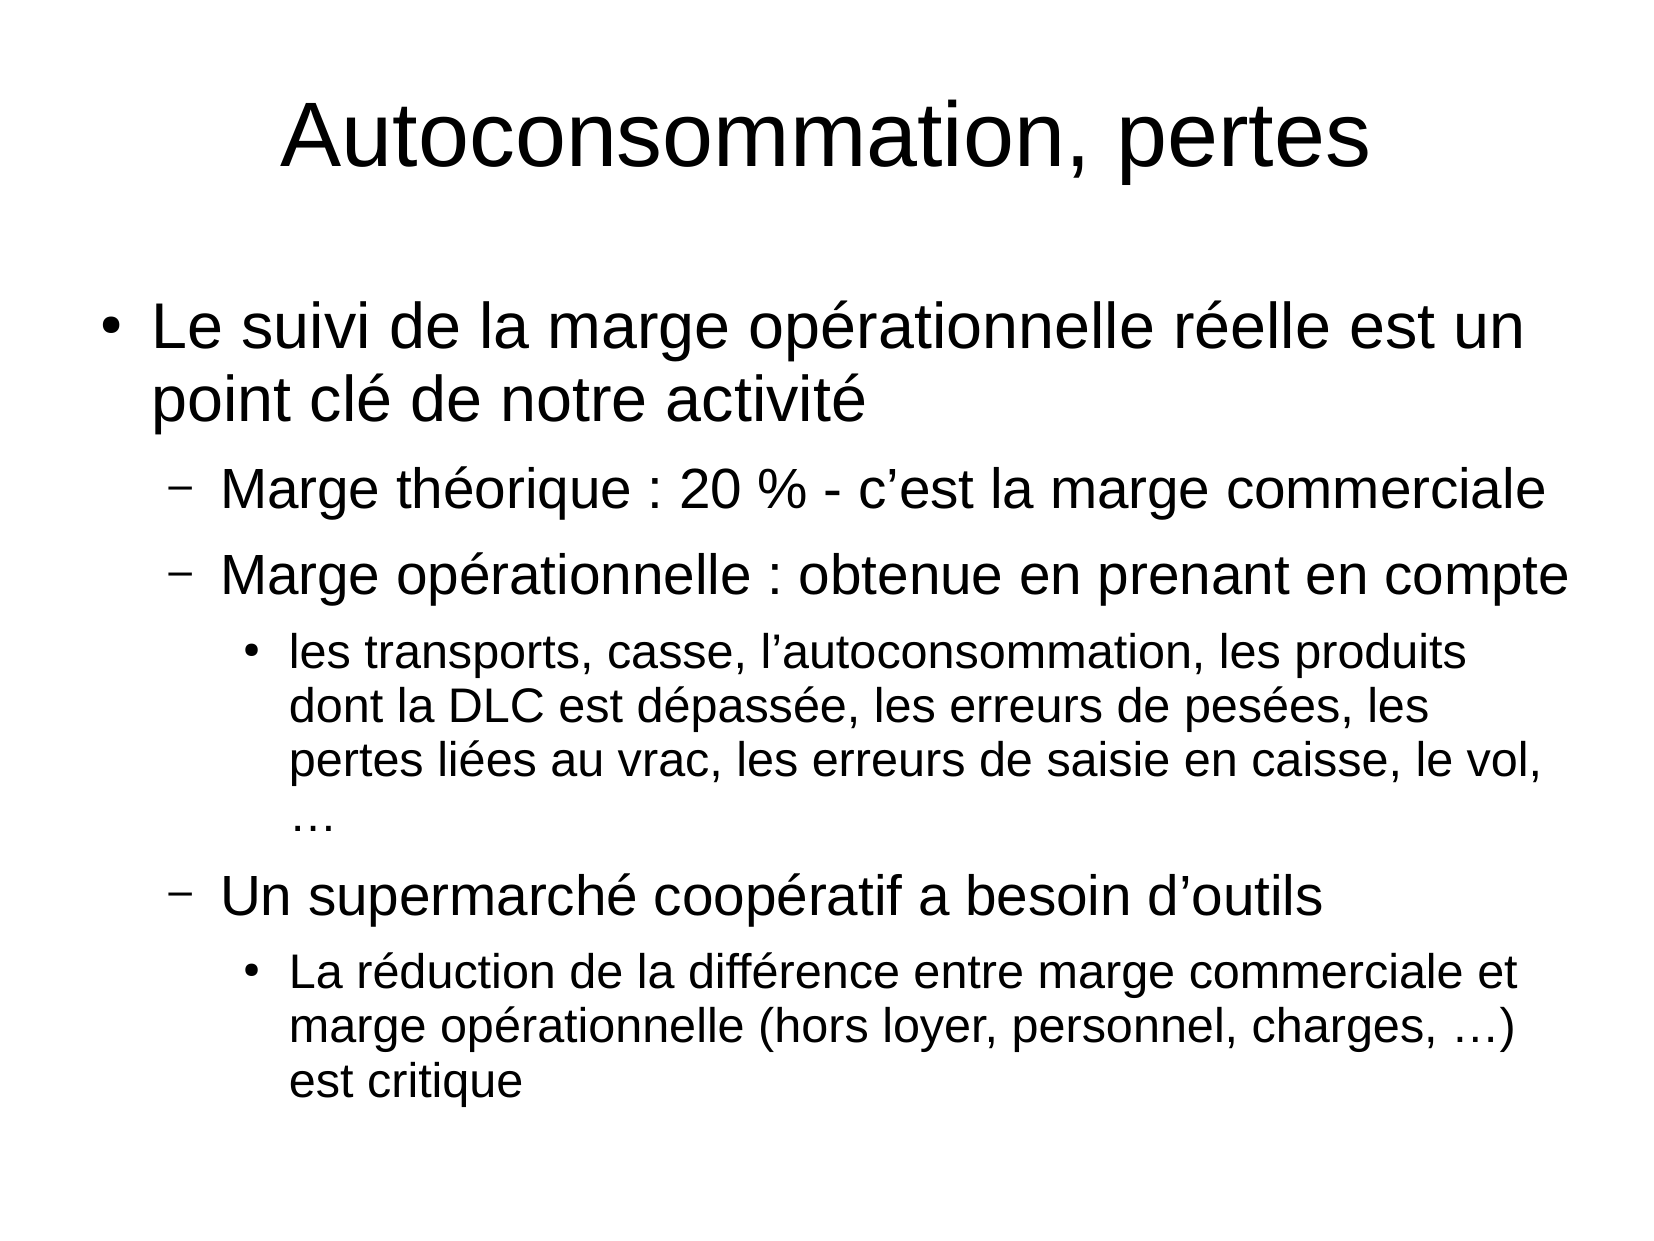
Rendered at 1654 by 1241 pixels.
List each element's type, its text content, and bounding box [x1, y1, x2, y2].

title Autoconsommation, pertes [82, 31, 1571, 239]
list Le suivi de la marge opérationnelle réelle est un point clé de notre activité Marge théorique : 20 % - c’est la marge commerciale Marge opérationnelle : obtenue en prenant en compte les transports, casse, l’autoconsommation, les produits dont la DLC est dépassée, les erreurs de pesées, les pertes liées au vrac, les erreurs de saisie en caisse, le vol, … Un supermarché coopératif a besoin d’outils La réduction de la différence entre marge commerciale et marge opérationnelle (hors loyer, personnel, charges, …) est critique [82, 290, 1571, 1205]
